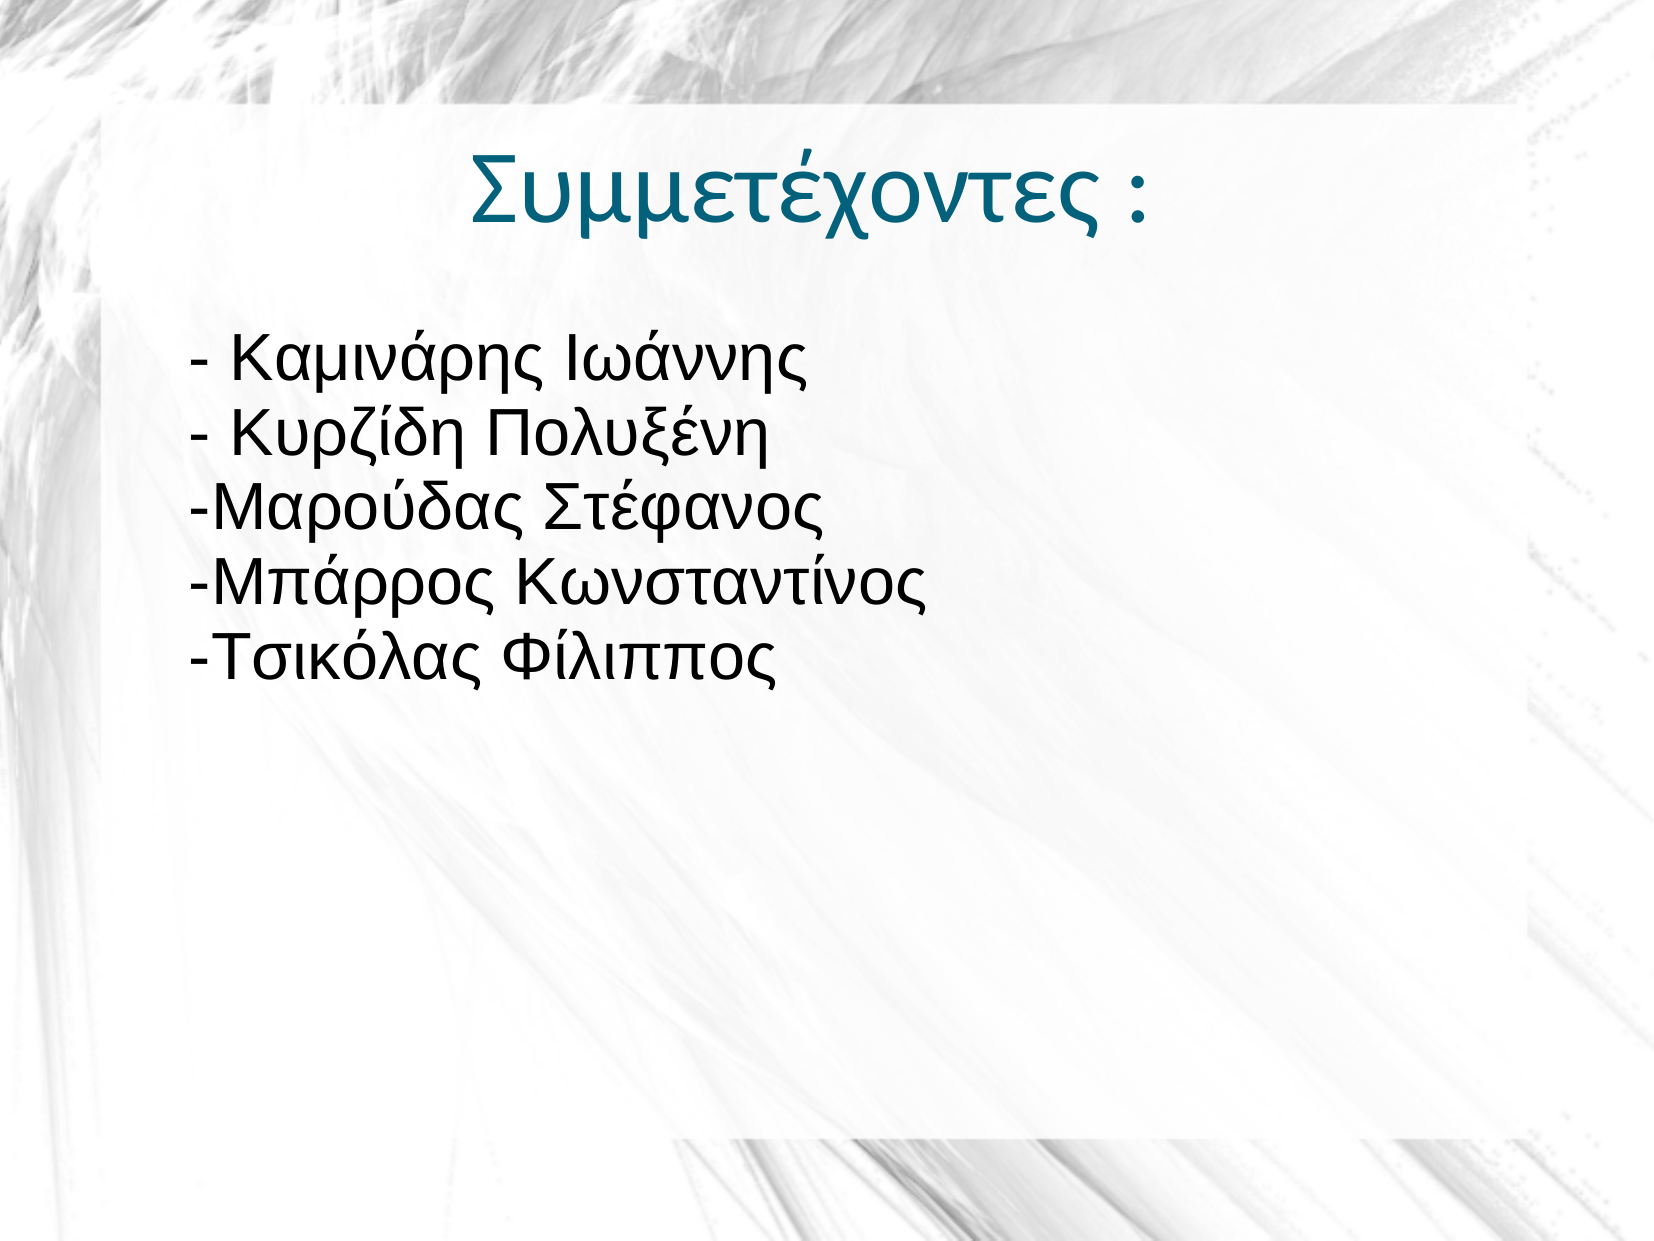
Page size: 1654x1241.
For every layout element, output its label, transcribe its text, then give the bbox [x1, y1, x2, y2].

picture [0, 0, 1654, 1241]
list - Καμινάρης Ιωάννης - Κυρζίδη Πολυξένη -Μαρούδας Στέφανος -Μπάρρος Κωνσταντίνος -Τσικόλας Φίλιππος [118, 319, 1571, 945]
title Συμμετέχοντες : [118, 112, 1506, 281]
